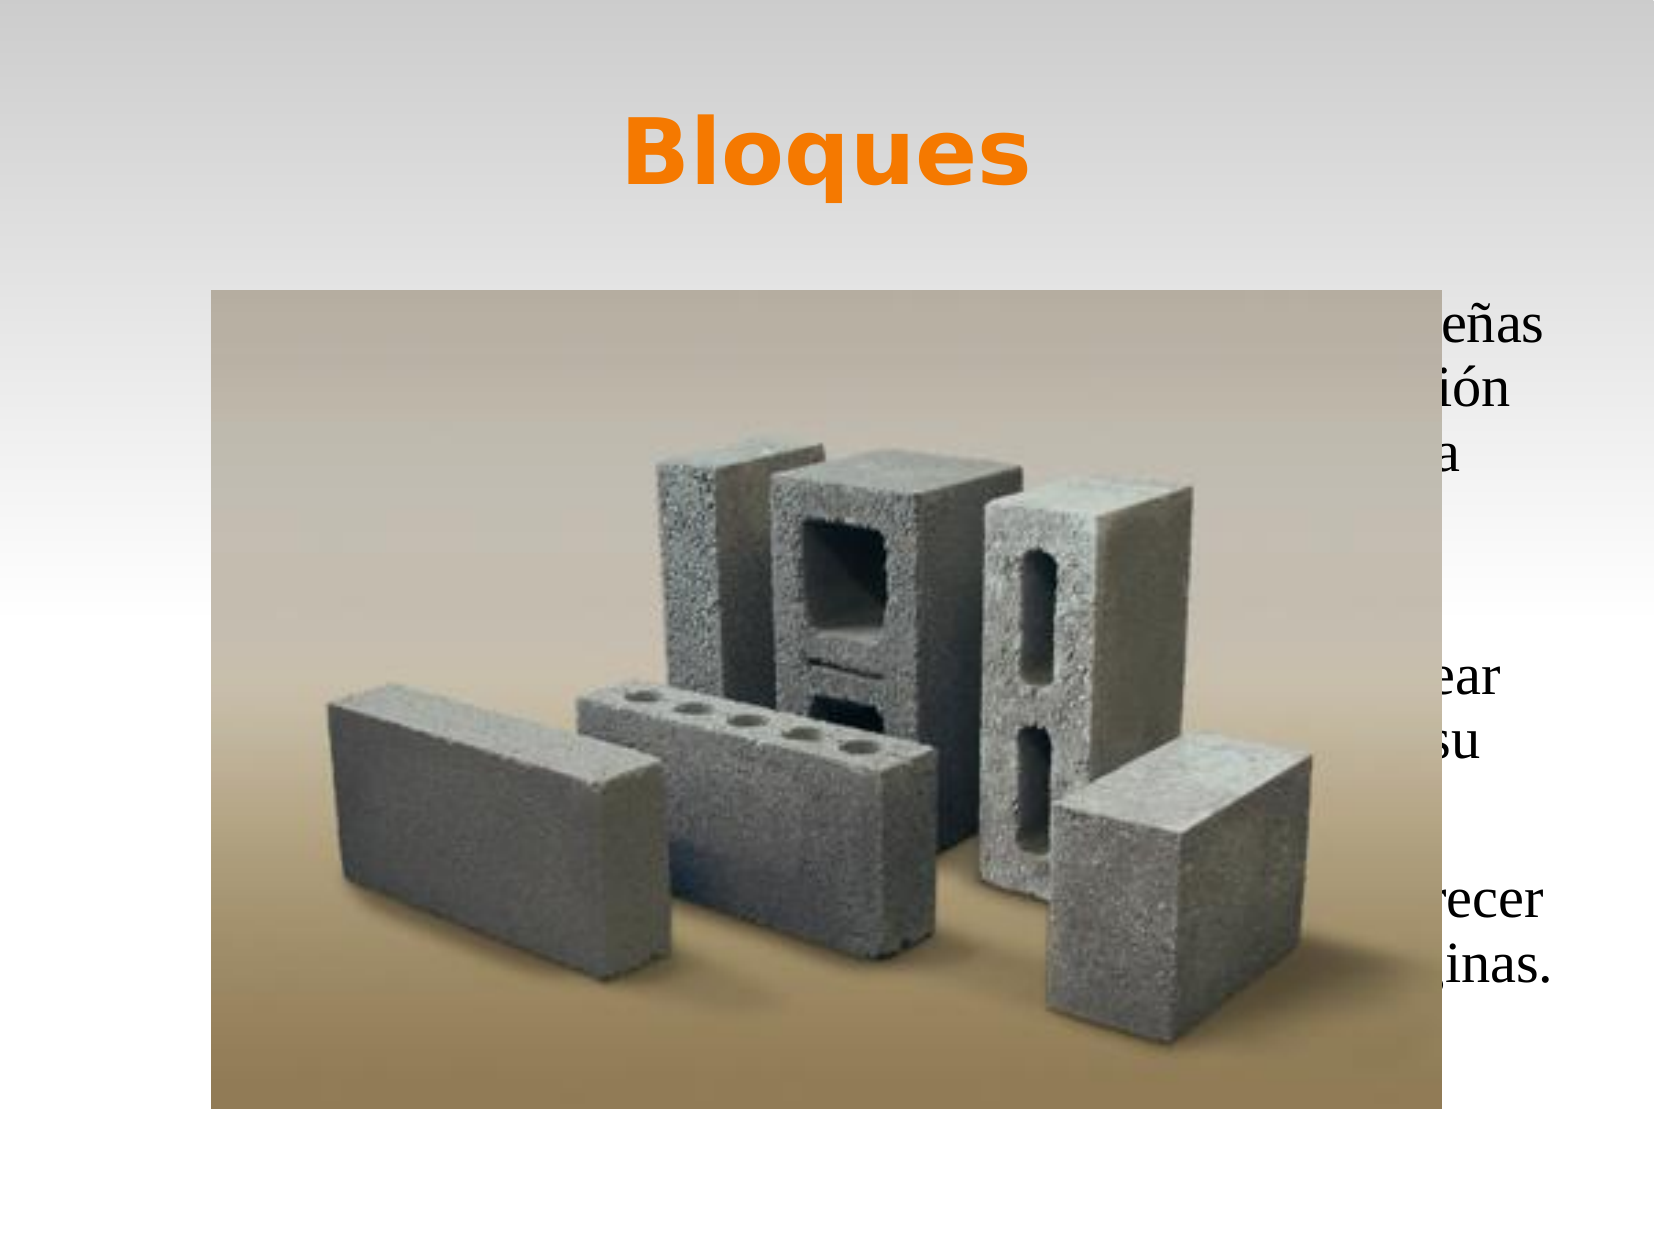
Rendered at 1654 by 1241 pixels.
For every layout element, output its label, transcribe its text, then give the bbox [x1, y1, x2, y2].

list Los bloques son pequeñas piezas de presentación que aparecen en una región de nuestra página. Nosotros podemos crear bloques y cambiar su posición. Un bloque puede aparecer solo en algunas páginas. [1442, 290, 1572, 1109]
title Bloques [82, 49, 1571, 257]
picture [82, 290, 1442, 1109]
